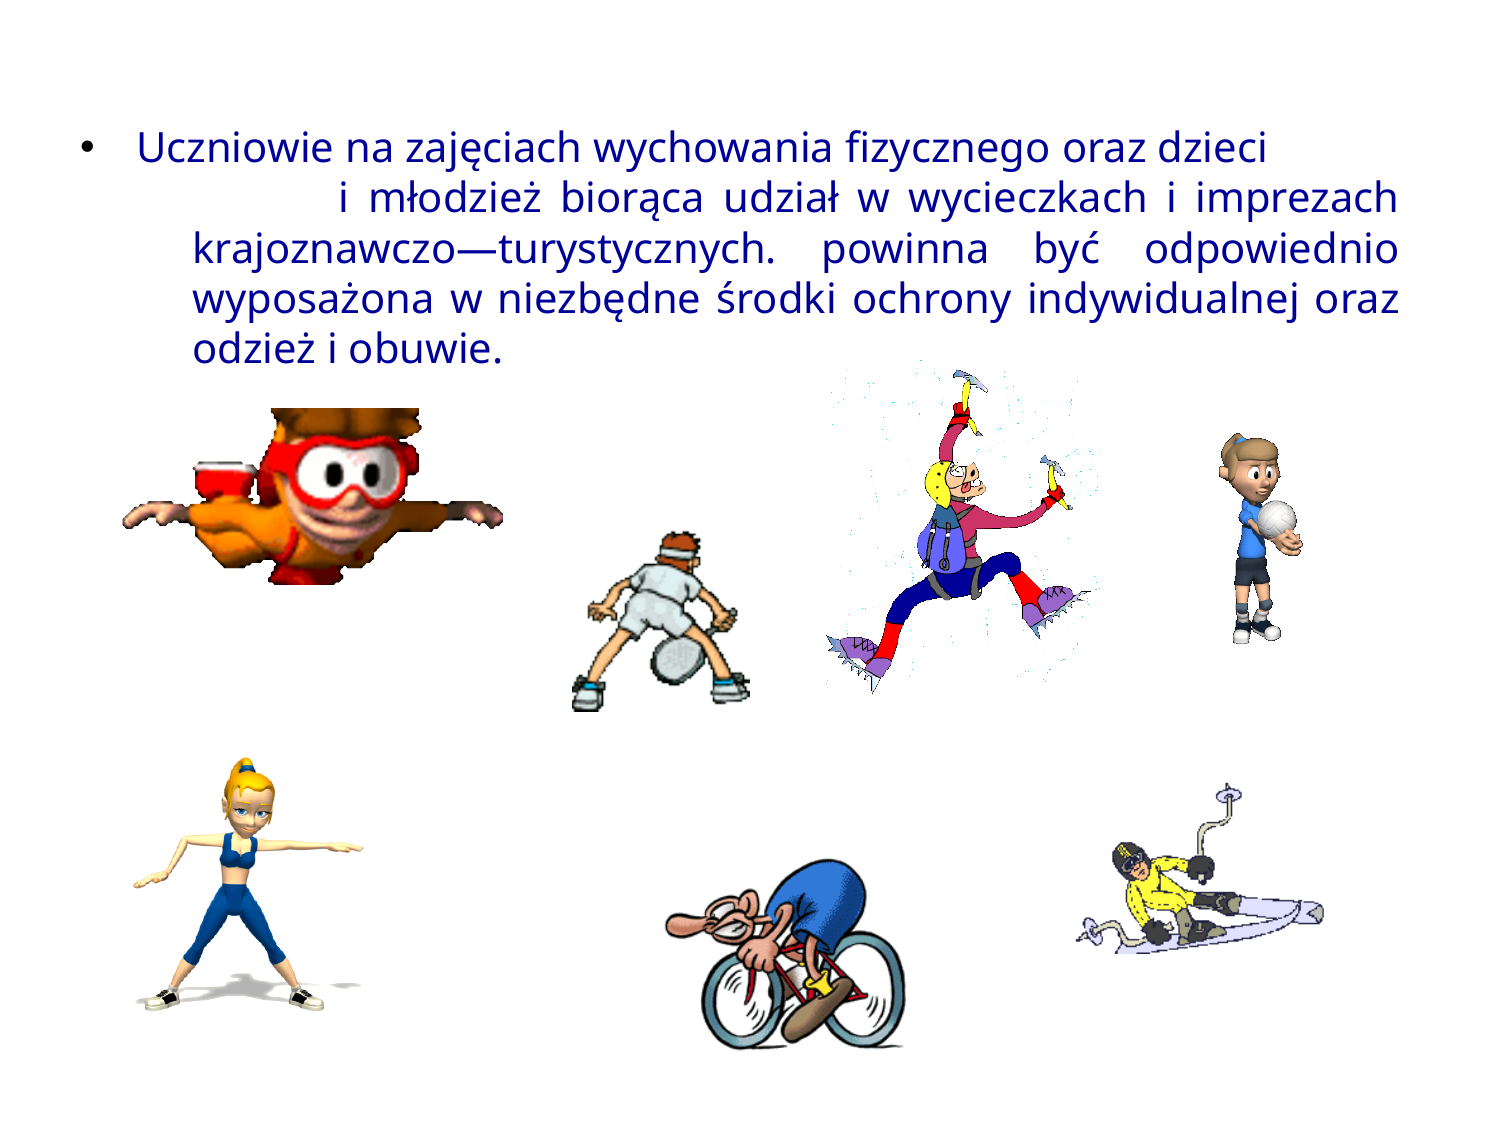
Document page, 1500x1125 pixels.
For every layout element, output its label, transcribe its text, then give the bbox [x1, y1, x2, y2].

picture [1064, 775, 1328, 954]
picture [95, 746, 373, 1024]
list Uczniowie na zajęciach wychowania fizycznego oraz dzieci i młodzież biorąca udział w wycieczkach i imprezach krajoznawczo—turystycznych. powinna być odpowiednio wyposażona w niezbędne środki ochrony indywidualnej oraz odzież i obuwie. [64, 113, 1415, 1000]
picture [657, 810, 949, 1053]
picture [808, 357, 1402, 703]
picture [83, 408, 556, 585]
picture [572, 527, 751, 712]
